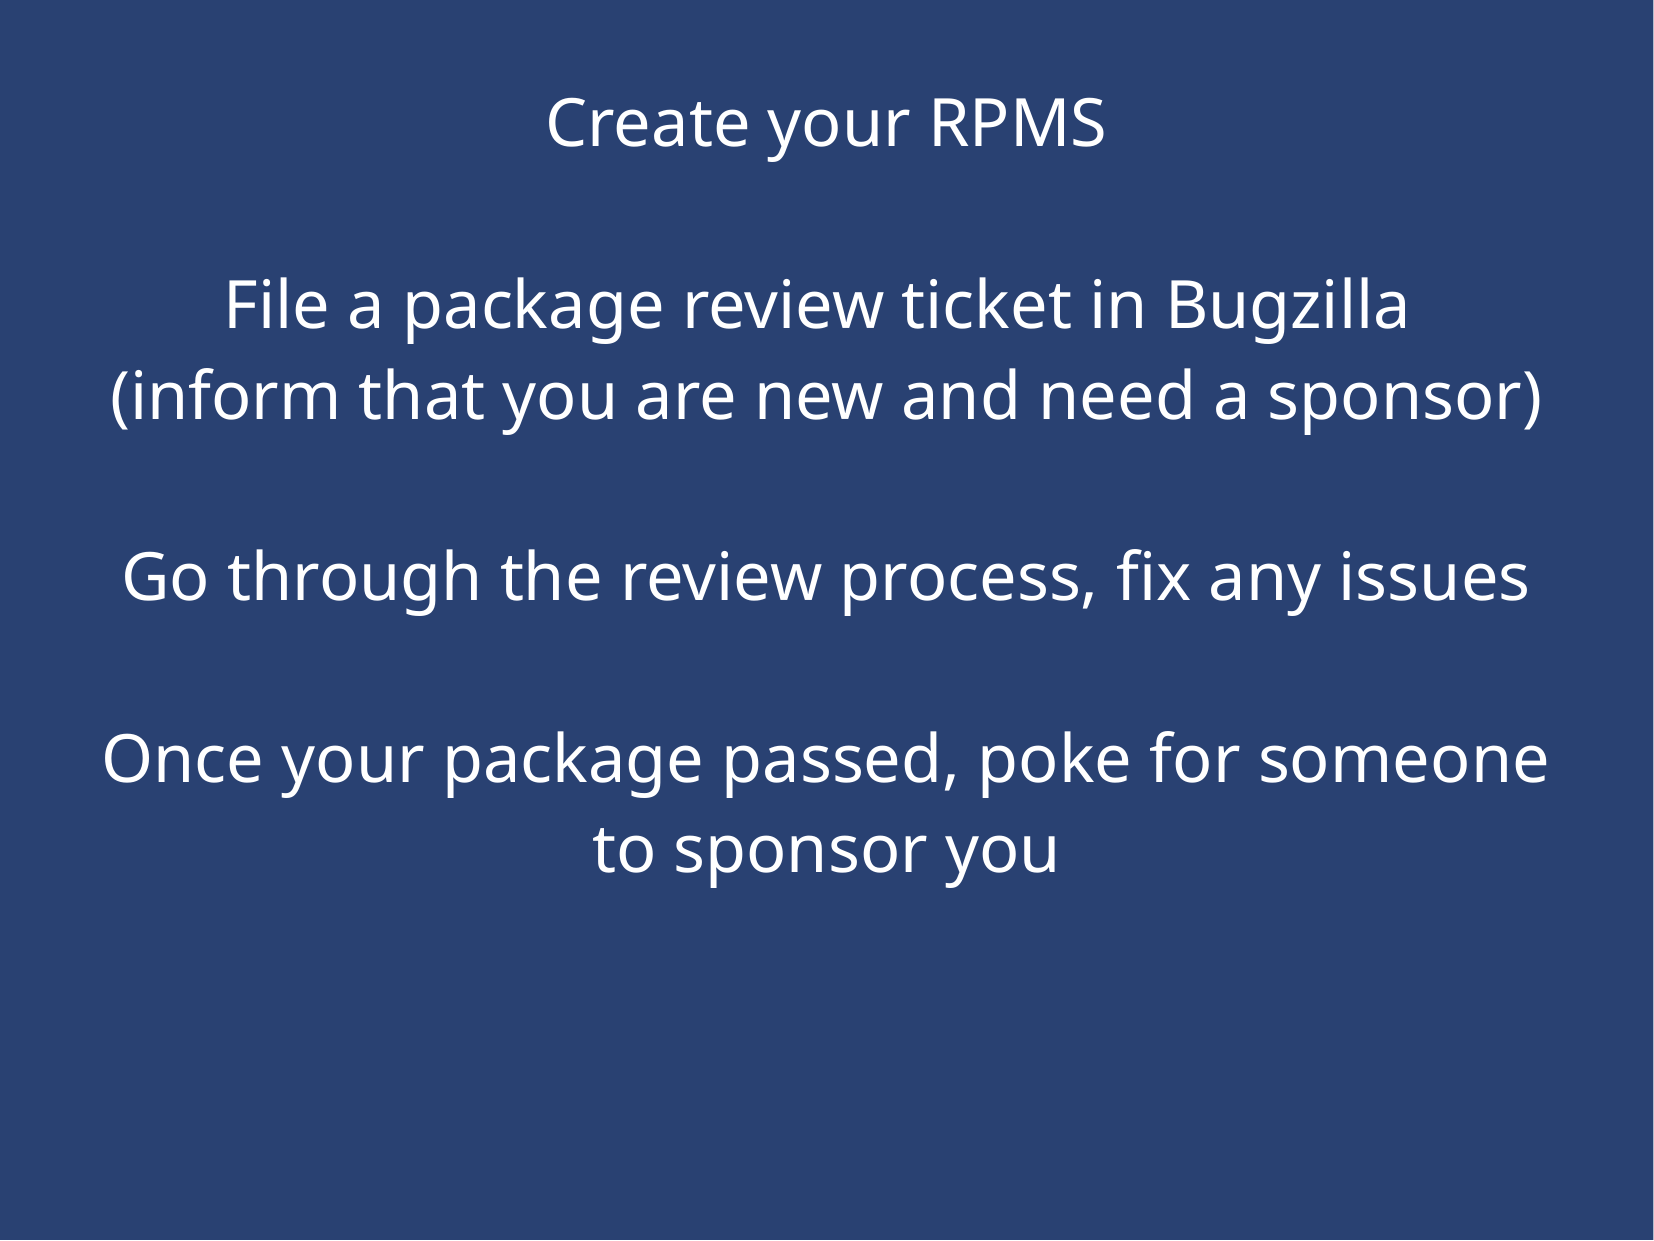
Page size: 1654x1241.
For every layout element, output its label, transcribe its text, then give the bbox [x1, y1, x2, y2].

subtitle Create your RPMS File a package review ticket in Bugzilla (inform that you are new and need a sponsor) Go through the review process, fix any issues Once your package passed, poke for someone to sponsor you [82, 49, 1571, 1109]
